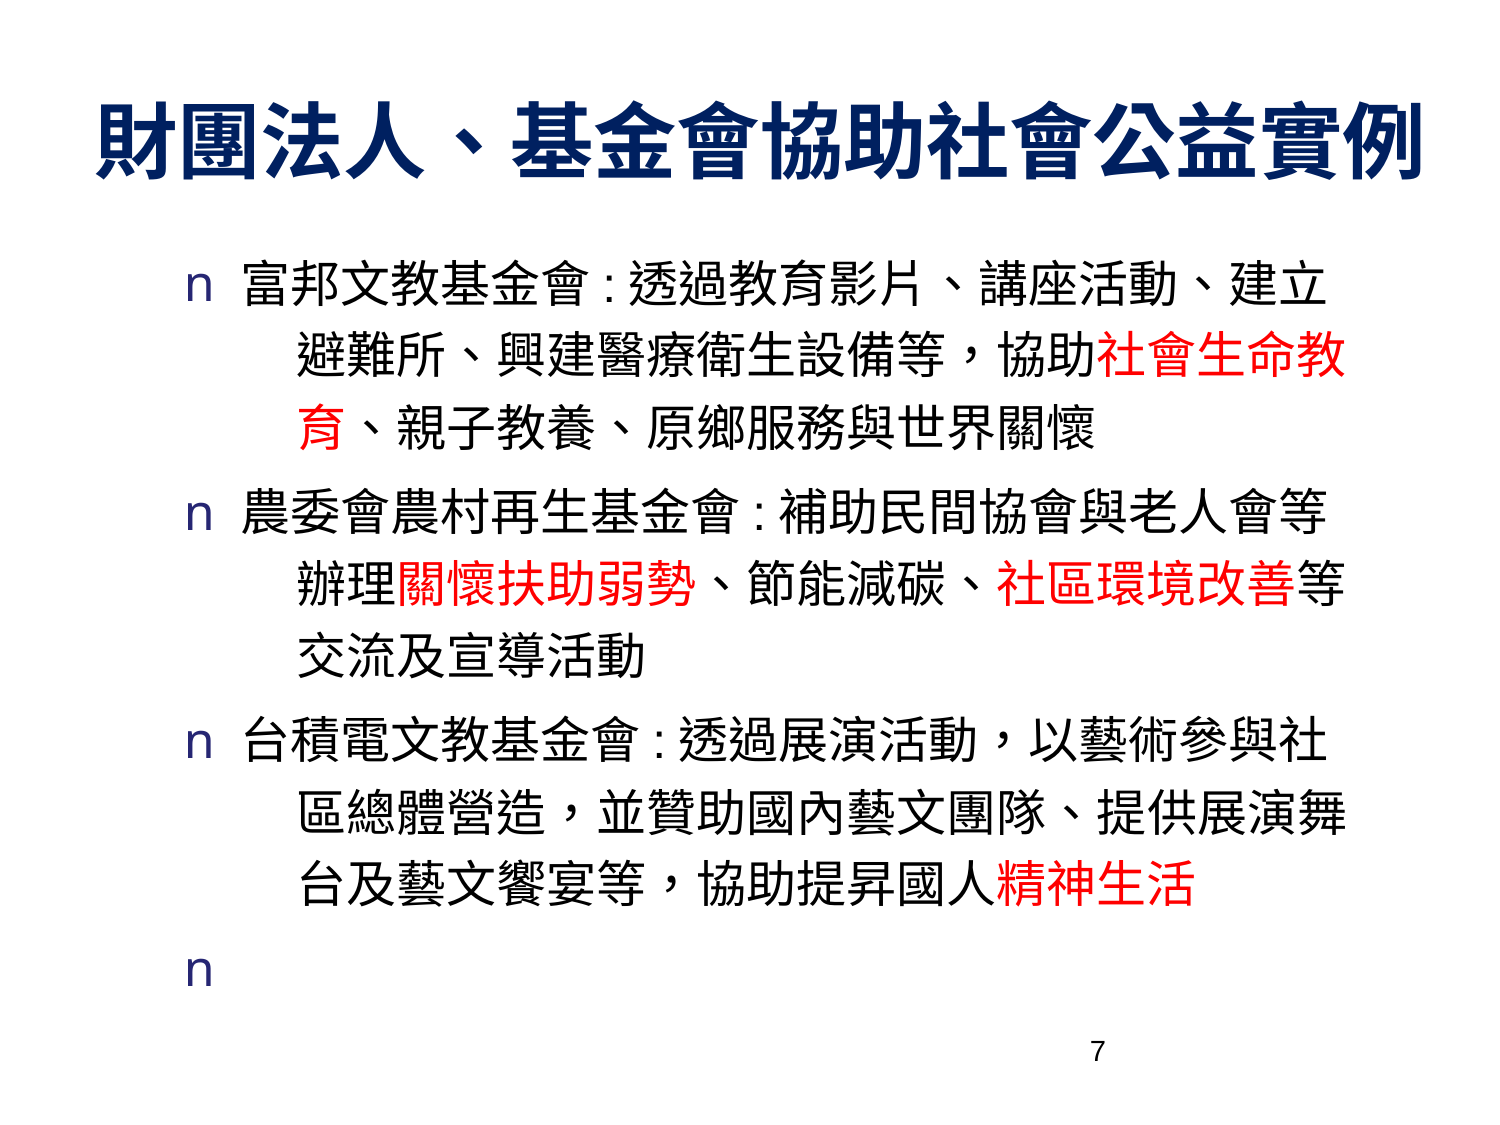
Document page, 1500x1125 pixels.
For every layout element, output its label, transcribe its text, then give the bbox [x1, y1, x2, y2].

list 富邦文教基金會:透過教育影片、講座活動、建立避難所、興建醫療衛生設備等，協助社會生命教育、親子教養、原鄉服務與世界關懷 農委會農村再生基金會:補助民間協會與老人會等辦理關懷扶助弱勢、節能減碳、社區環境改善等交流及宣導活動 台積電文教基金會:透過展演活動，以藝術參與社區總體營造，並贊助國內藝文團隊、提供展演舞台及藝文饗宴等，協助提昇國人精神生活 [169, 232, 1382, 1005]
text_box 6 [1074, 1024, 1426, 1103]
title 財團法人、基金會協助社會公益實例 [20, 45, 1500, 233]
